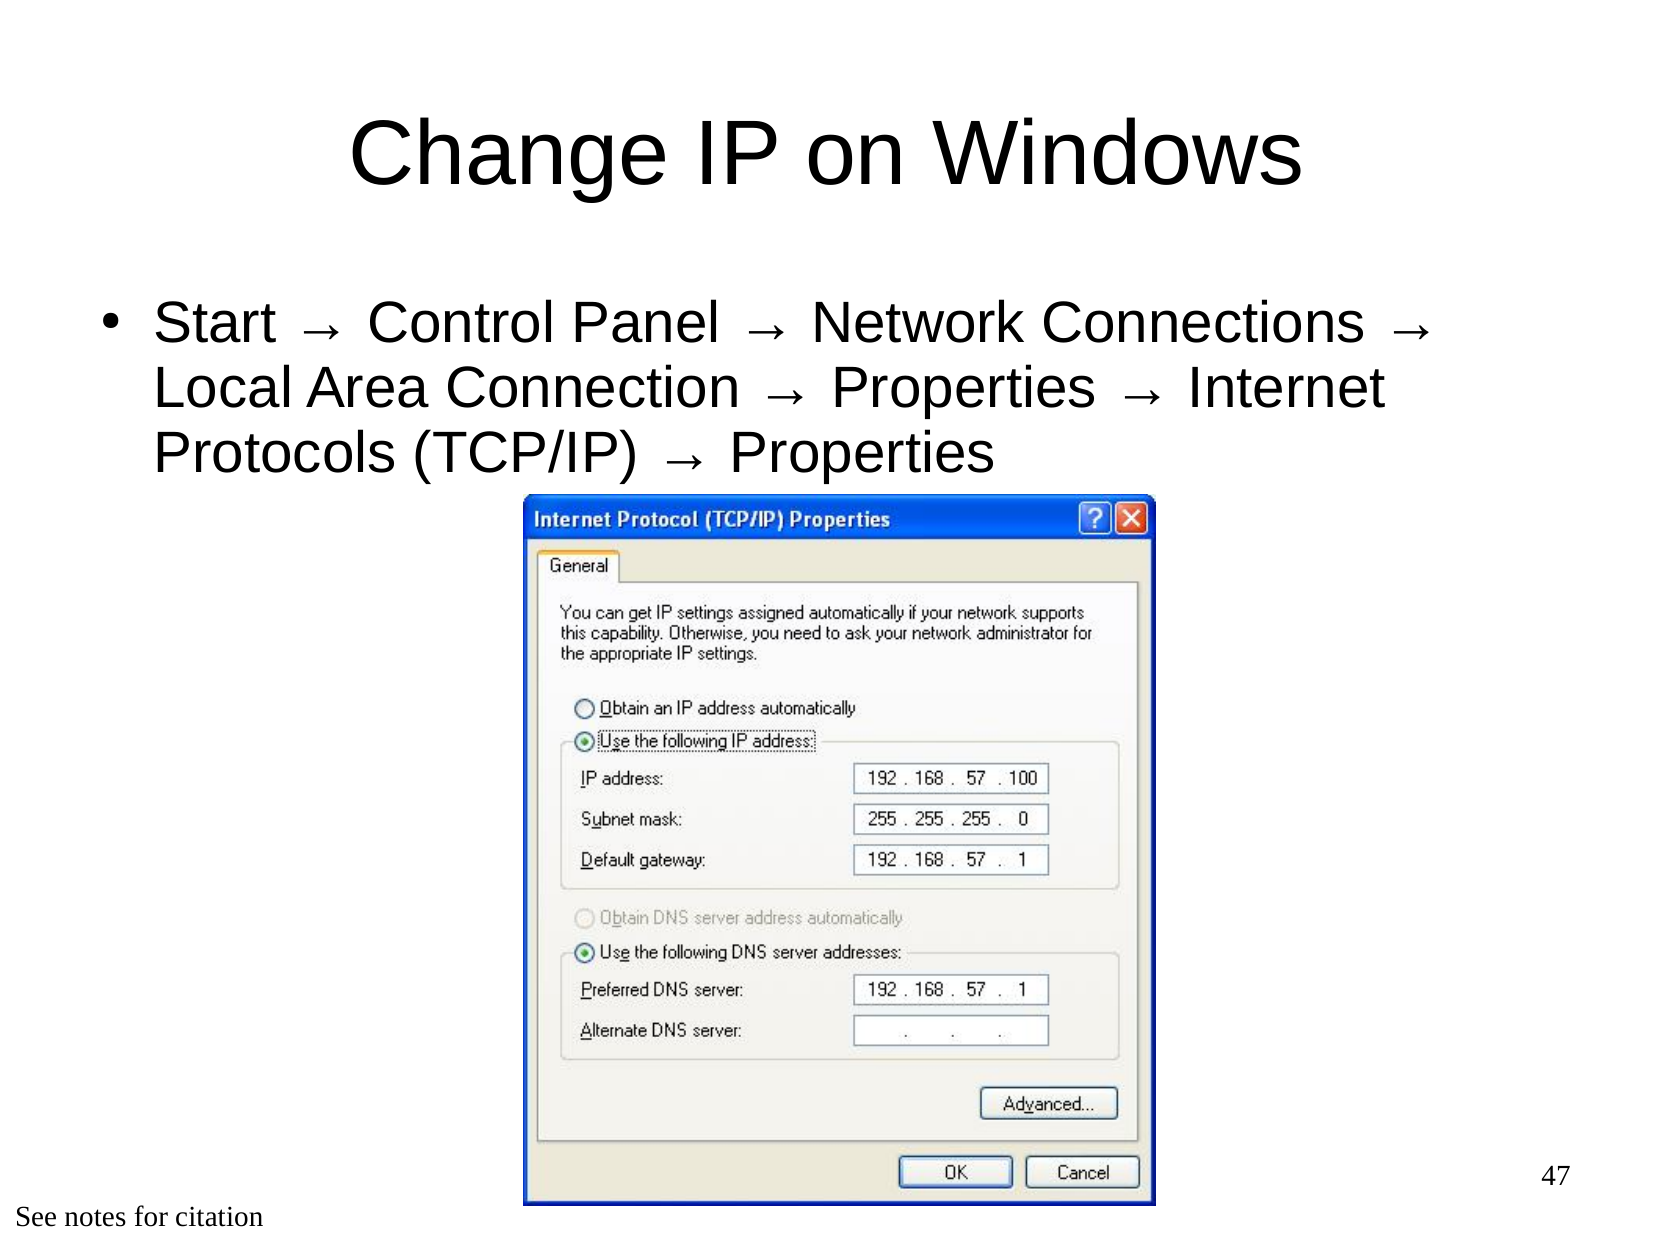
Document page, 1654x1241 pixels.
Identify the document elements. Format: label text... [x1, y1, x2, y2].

list Start → Control Panel → Network Connections → Local Area Connection → Properties → Internet Protocols (TCP/IP) → Properties [82, 290, 1576, 1126]
picture [523, 494, 1156, 1206]
title Change IP on Windows [82, 49, 1571, 257]
